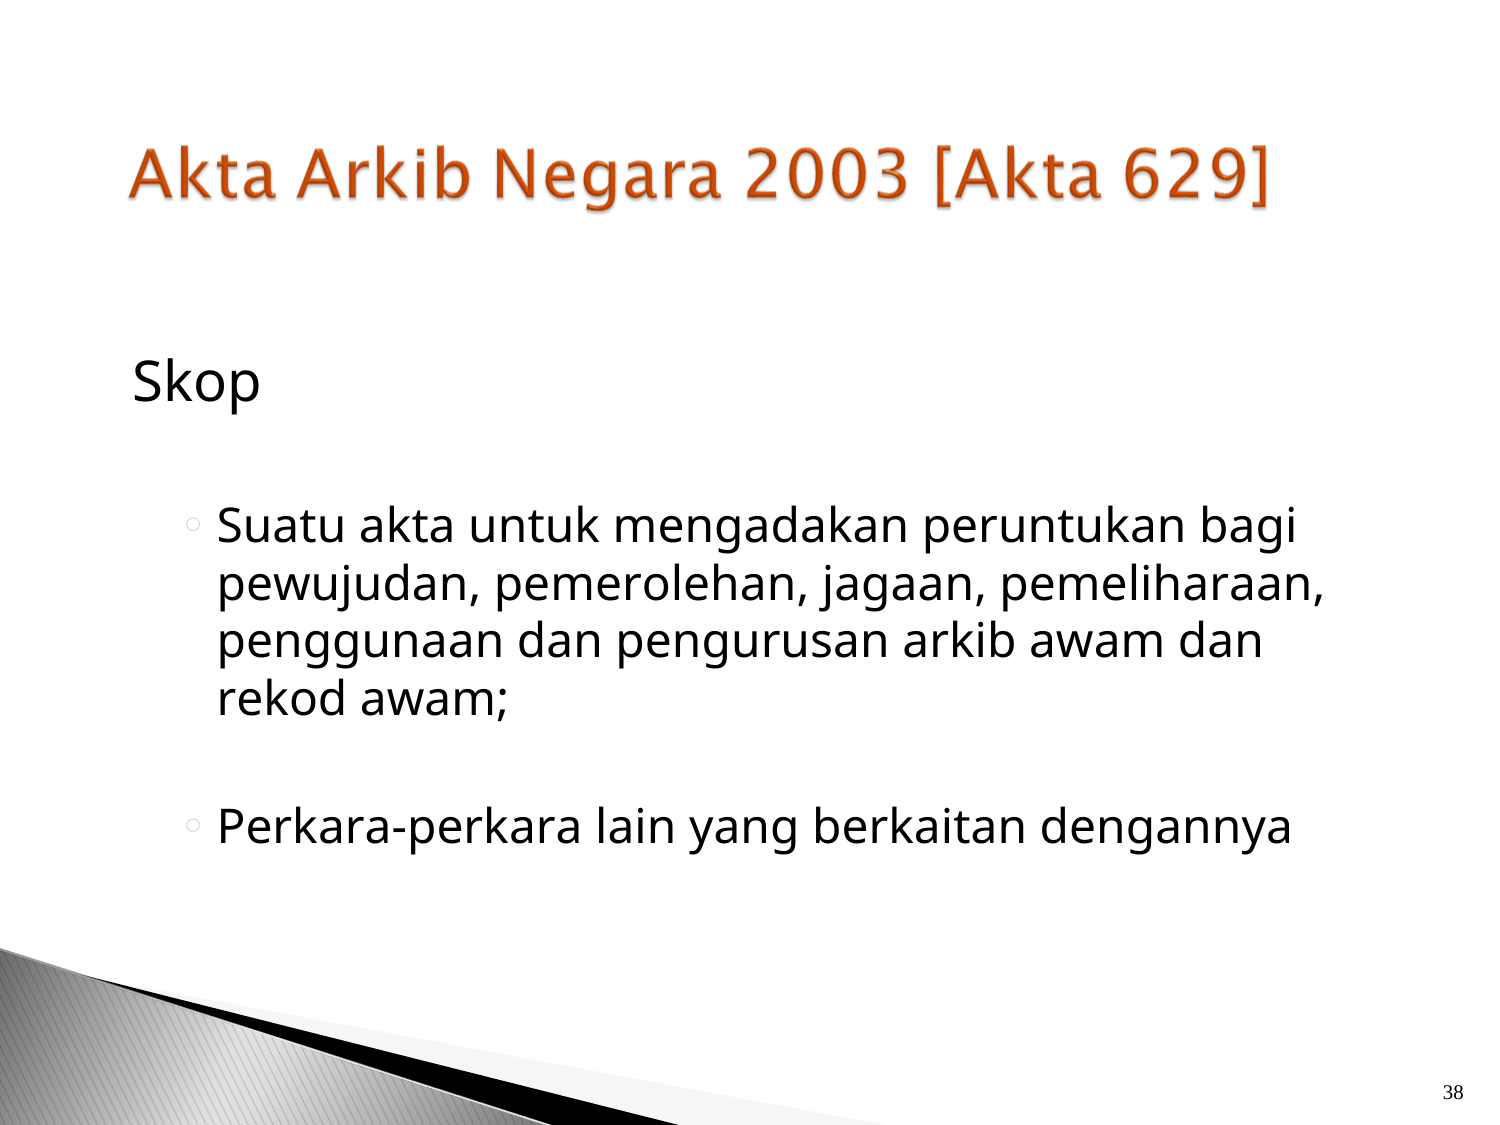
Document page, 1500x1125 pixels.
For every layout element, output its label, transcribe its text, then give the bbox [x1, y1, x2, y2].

text_box <number> [1418, 1051, 1479, 1112]
picture [113, 87, 1363, 276]
picture [0, 947, 559, 1125]
list Skop Suatu akta untuk mengadakan peruntukan bagi pewujudan, pemerolehan, jagaan, pemeliharaan, penggunaan dan pengurusan arkib awam dan rekod awam; Perkara-perkara lain yang berkaitan dengannya [99, 337, 1363, 1026]
